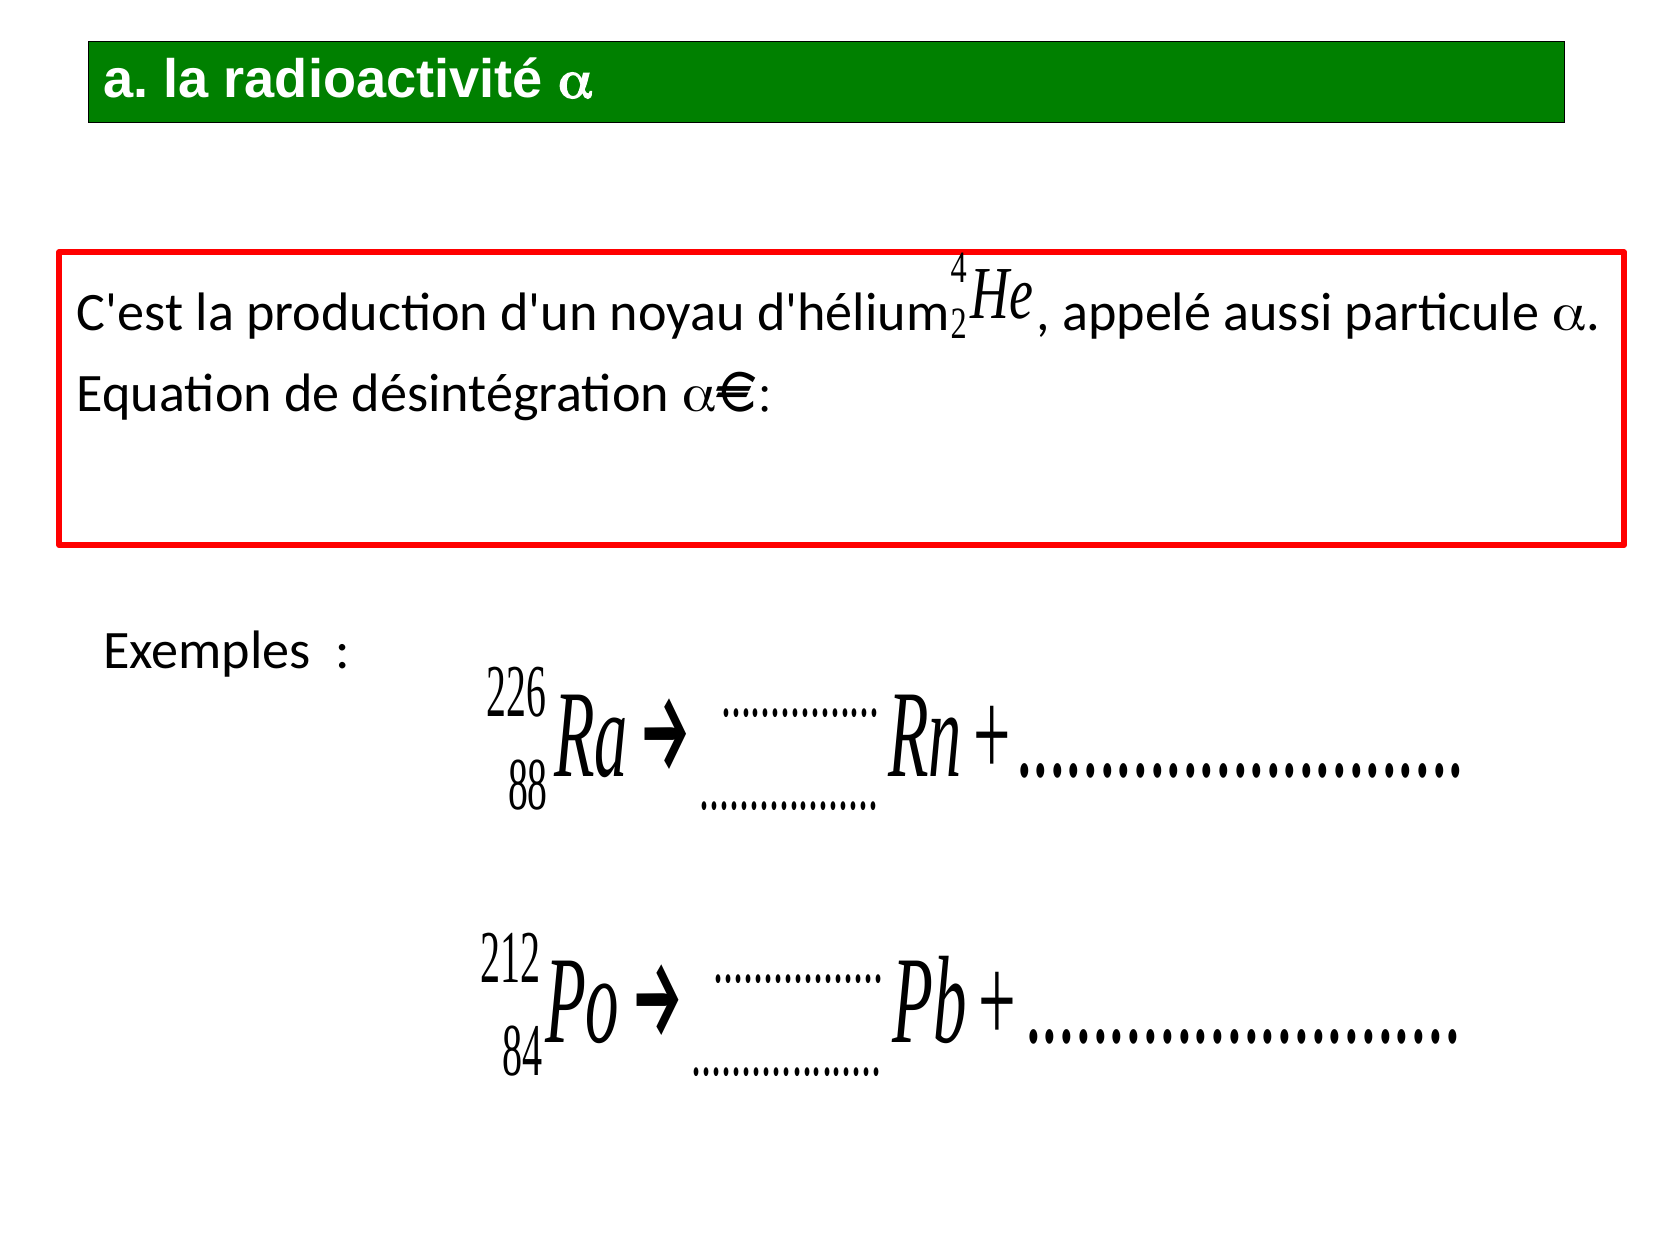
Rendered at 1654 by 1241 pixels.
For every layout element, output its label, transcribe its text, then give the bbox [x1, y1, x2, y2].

chart [472, 649, 1477, 827]
chart [938, 242, 1046, 349]
chart [466, 915, 1471, 1093]
text_box a. la radioactivité a [88, 41, 1565, 123]
text_box C'est la production d'un noyau d'hélium , appelé aussi particule a. Equation de désintégration a : [59, 252, 1625, 546]
text_box Exemples : [88, 620, 1004, 702]
